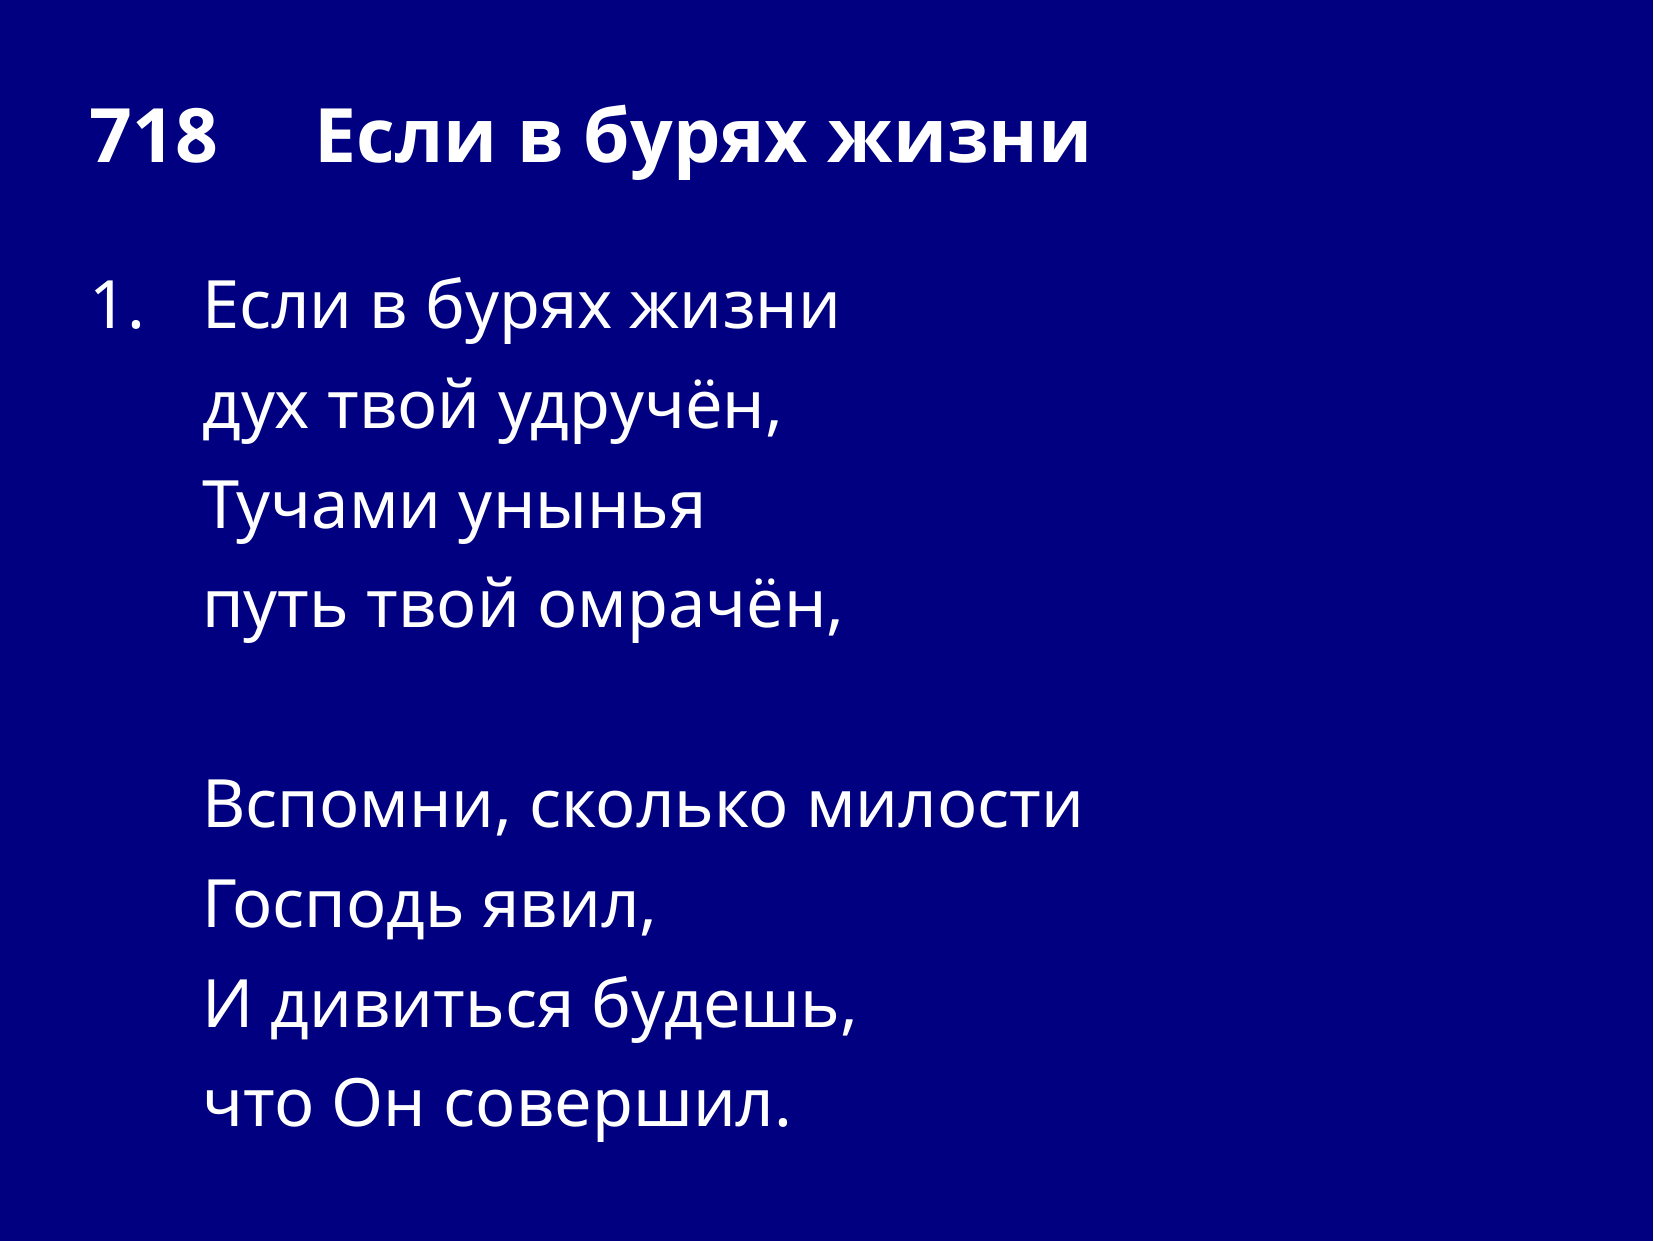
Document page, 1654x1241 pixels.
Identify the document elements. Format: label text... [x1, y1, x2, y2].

text_box 1. Если в бурях жизни дух твой удручён, Тучами унынья путь твой омрачён, Вспомни, сколько милости Господь явил, И дивиться будешь, что Он совершил. [75, 188, 1576, 1163]
text_box 718 Если в бурях жизни [75, 75, 1576, 188]
